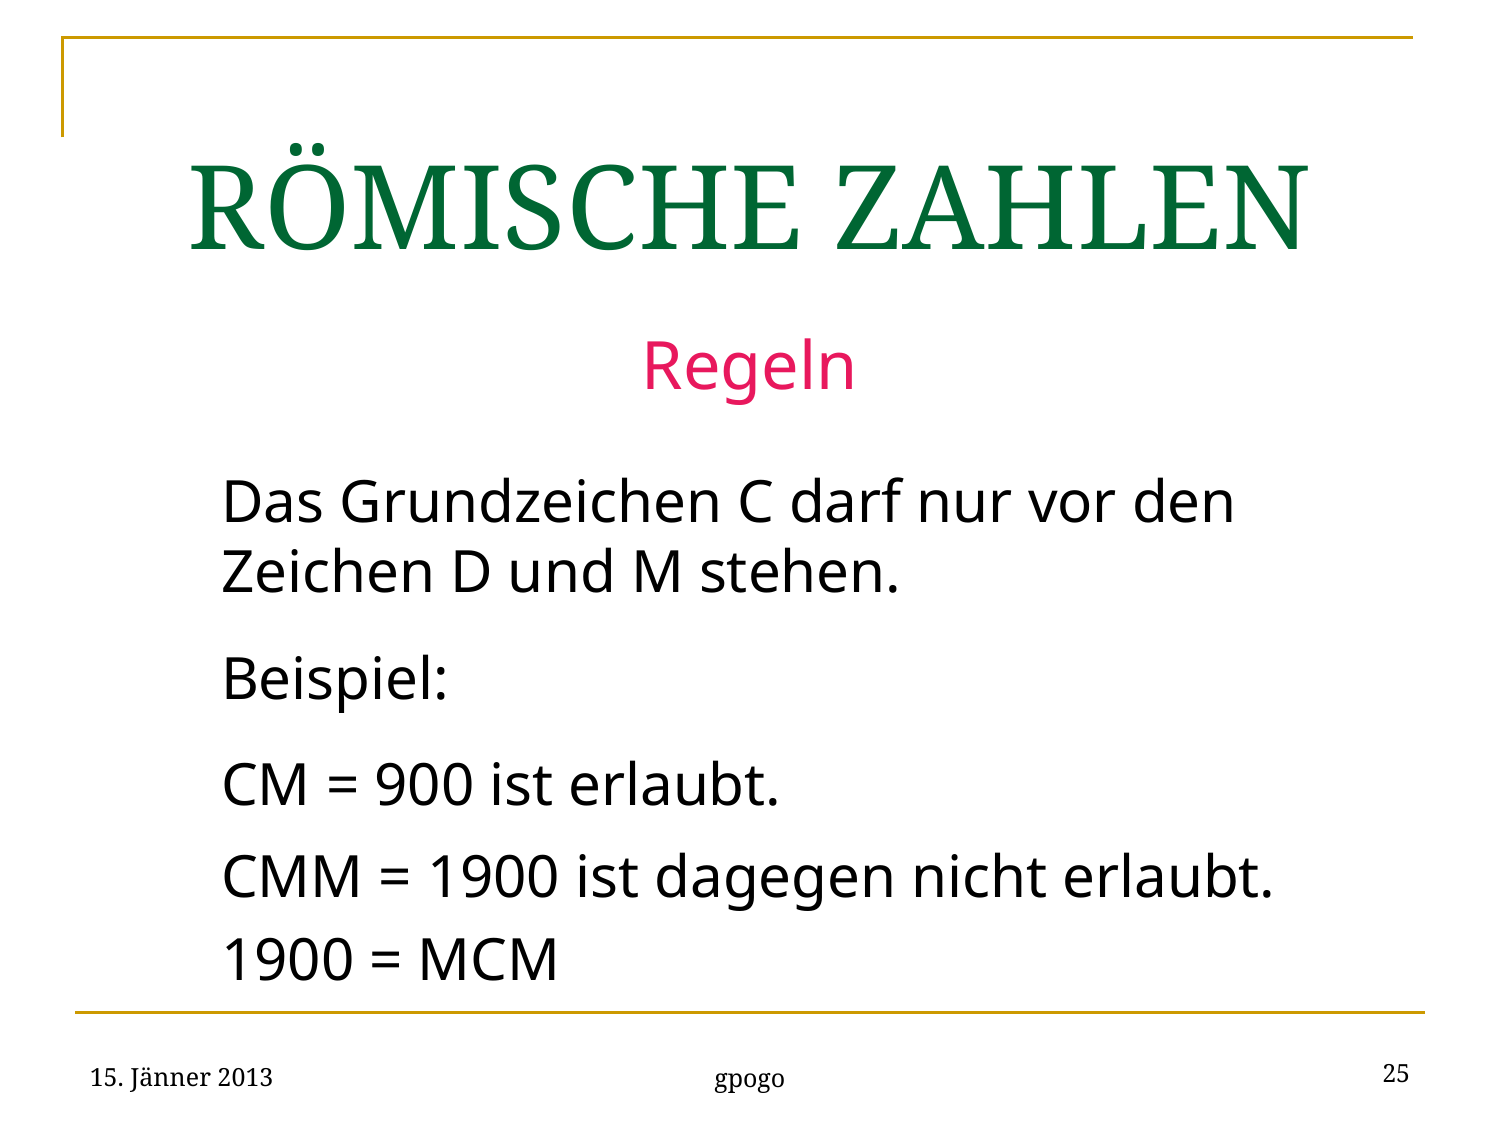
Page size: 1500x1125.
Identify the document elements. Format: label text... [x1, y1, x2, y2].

text_box Regeln [437, 315, 1063, 411]
text_box <Nummer> [1074, 1024, 1426, 1100]
text_box 15. Jänner 2013 [74, 1024, 426, 1100]
text_box 1900 = MCM [206, 914, 1294, 1000]
text_box gpogo [512, 1025, 988, 1101]
title RÖMISCHE ZAHLEN [141, 82, 1359, 279]
text_box CMM = 1900 ist dagegen nicht erlaubt. [206, 831, 1294, 914]
text_box Das Grundzeichen C darf nur vor den Zeichen D und M stehen. [206, 456, 1294, 612]
text_box Beispiel: [206, 633, 1294, 719]
text_box CM = 900 ist erlaubt. [206, 739, 1294, 826]
